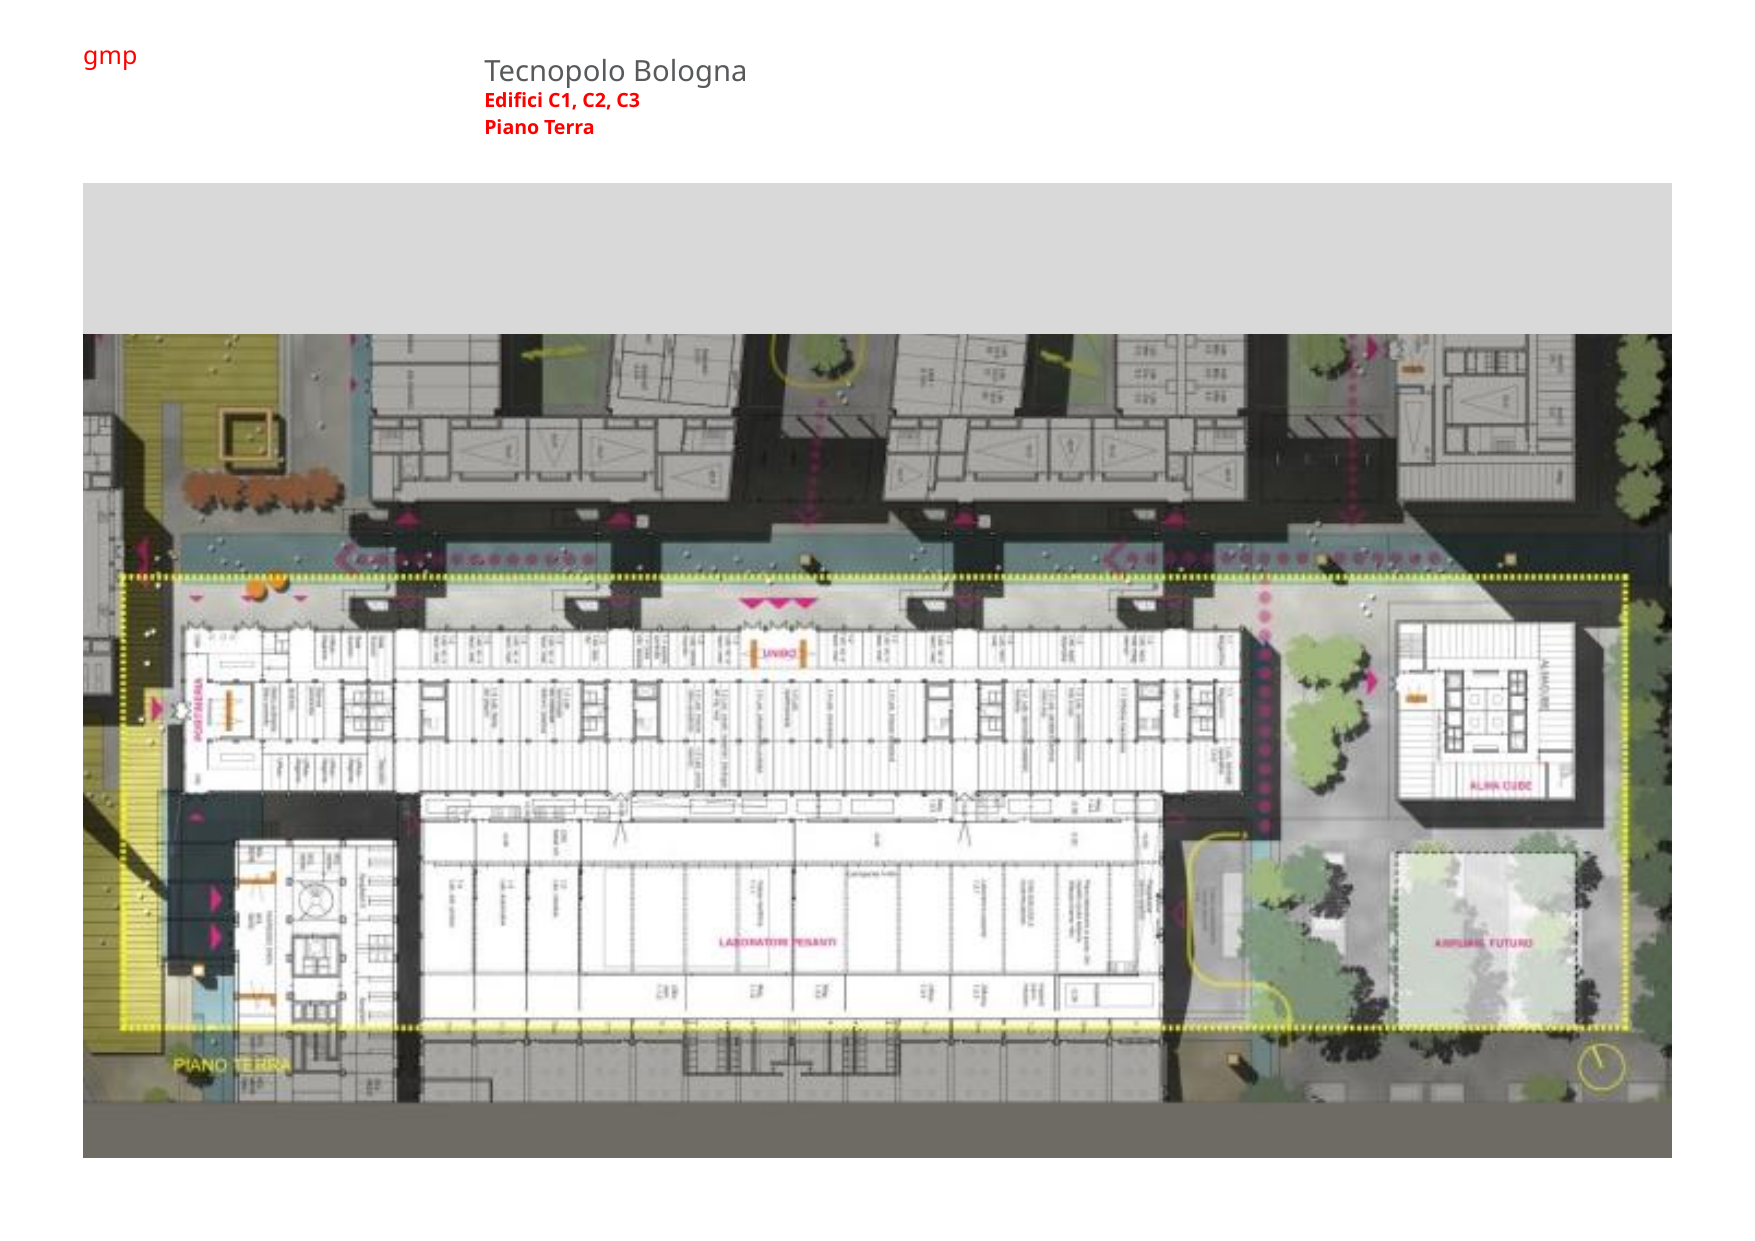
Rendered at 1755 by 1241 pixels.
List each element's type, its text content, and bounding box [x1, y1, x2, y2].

picture [83, 334, 1672, 1158]
list Edifici C1, C2, C3 Piano Terra [484, 98, 1625, 183]
text_box [83, 183, 1672, 334]
